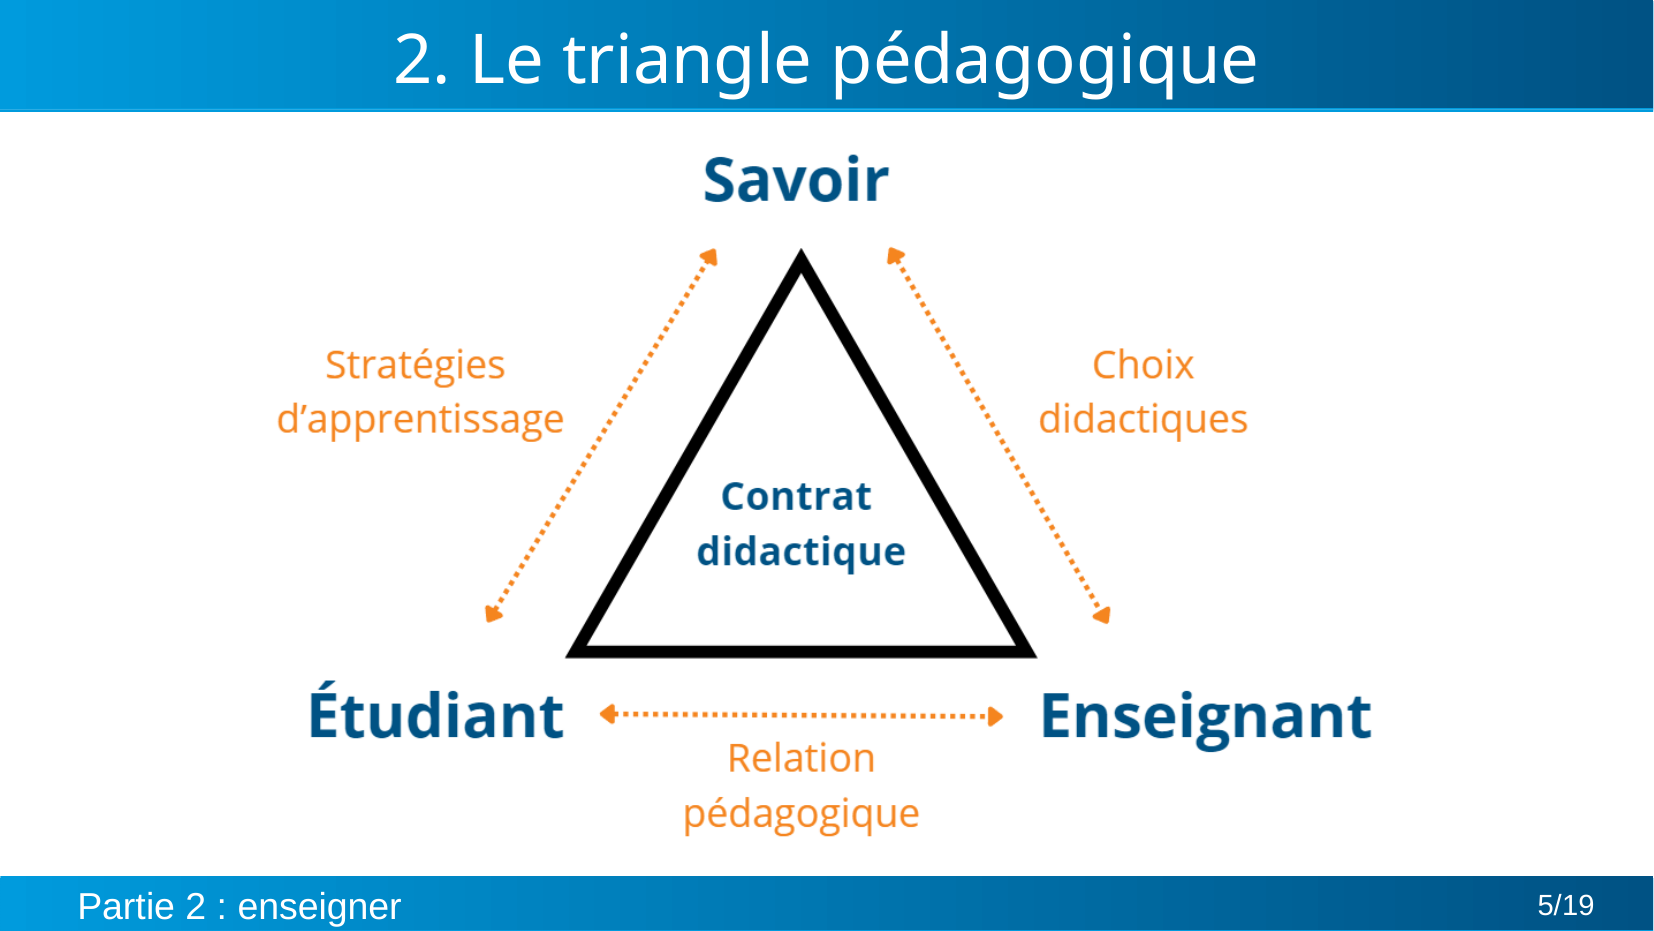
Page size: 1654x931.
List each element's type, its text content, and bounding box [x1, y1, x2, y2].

picture [266, 134, 1388, 849]
text_box Partie 2 : enseigner [62, 878, 417, 931]
title 2. Le triangle pédagogique [59, 17, 1595, 97]
